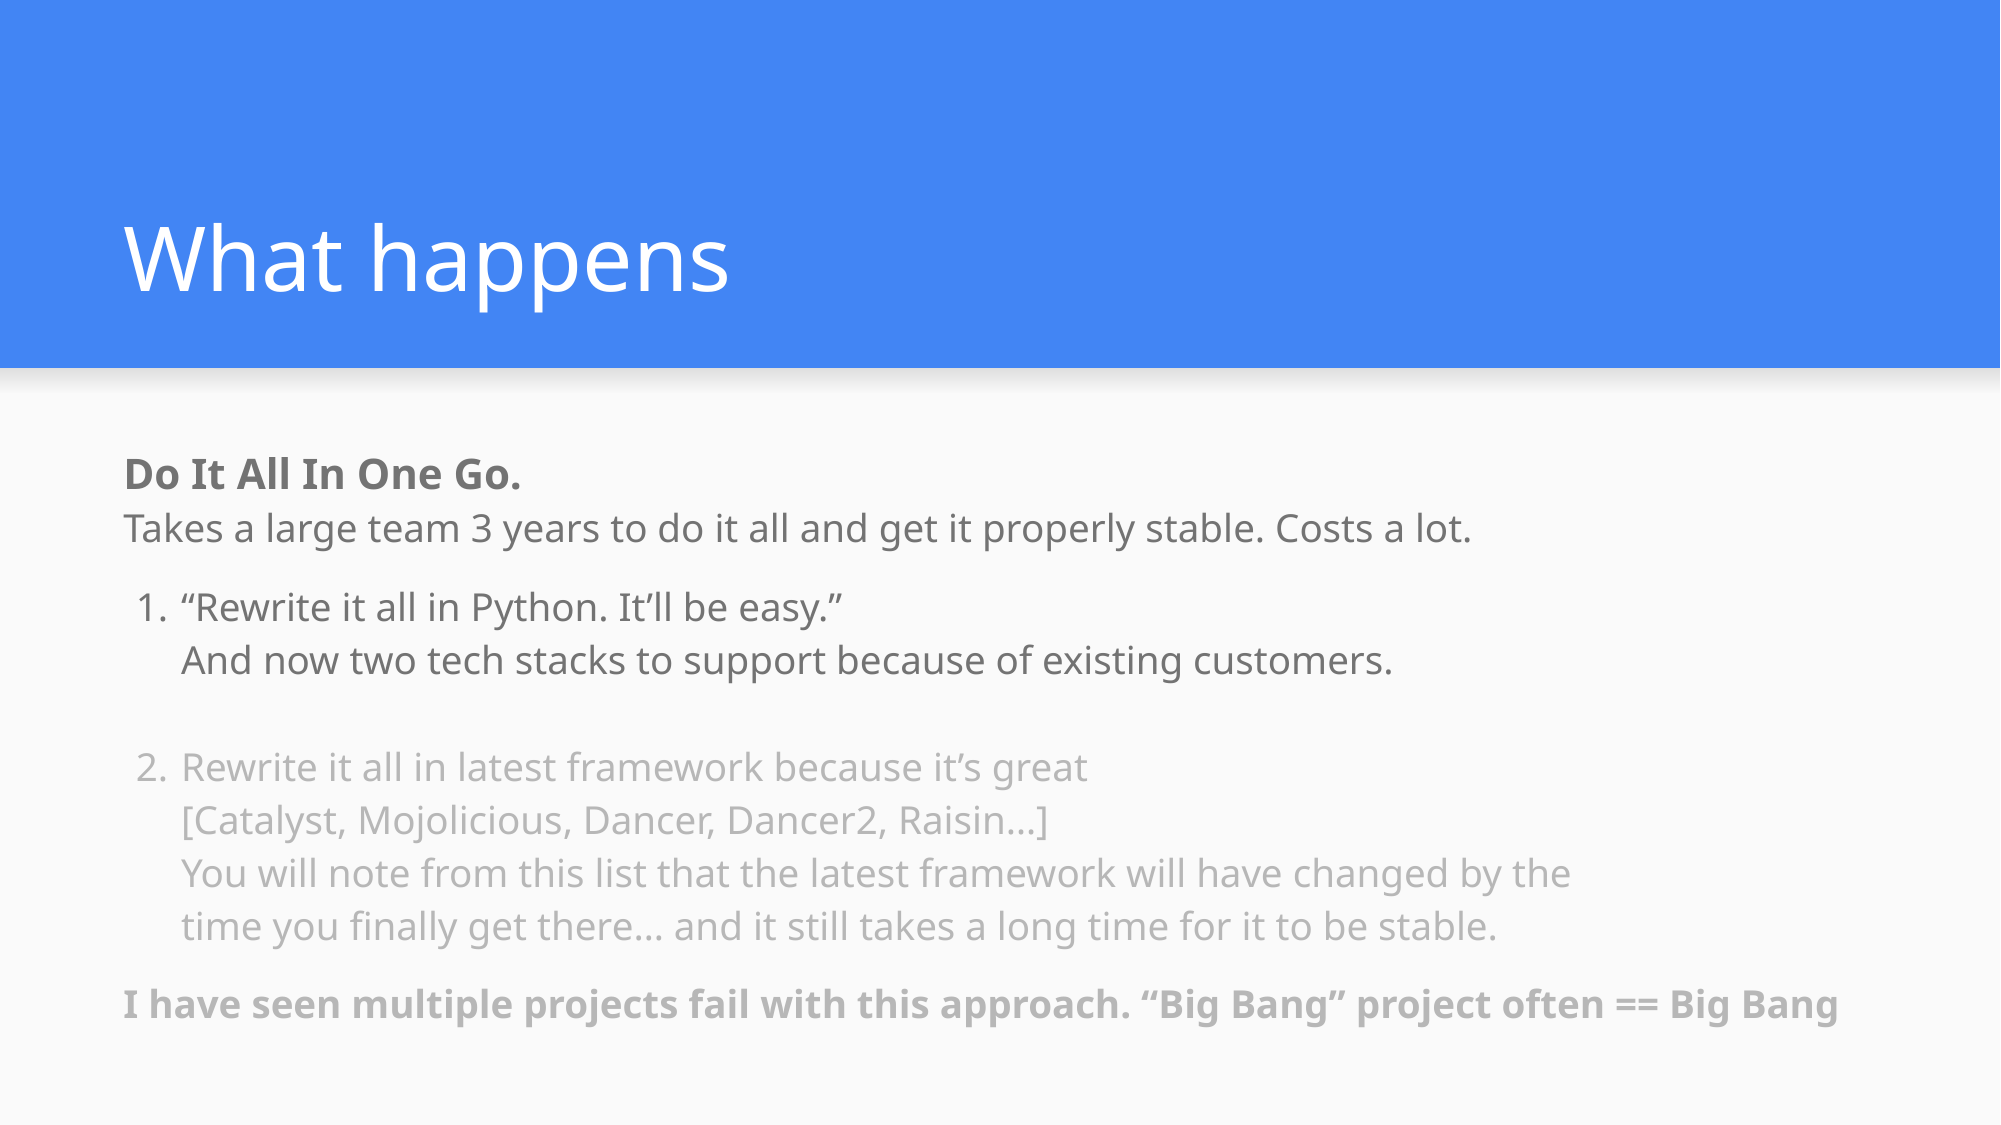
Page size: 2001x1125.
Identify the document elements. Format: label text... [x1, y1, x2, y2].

list Do It All In One Go. Takes a large team 3 years to do it all and get it properly stable. Costs a lot. “Rewrite it all in Python. It’ll be easy.” And now two tech stacks to support because of existing customers. Rewrite it all in latest framework because it’s great [Catalyst, Mojolicious, Dancer, Dancer2, Raisin…] You will note from this list that the latest framework will have changed by the time you finally get there… and it still takes a long time for it to be stable. I have seen multiple projects fail with this approach. “Big Bang” project often == Big Bang [103, 419, 1902, 1050]
title What happens [103, 161, 1902, 330]
